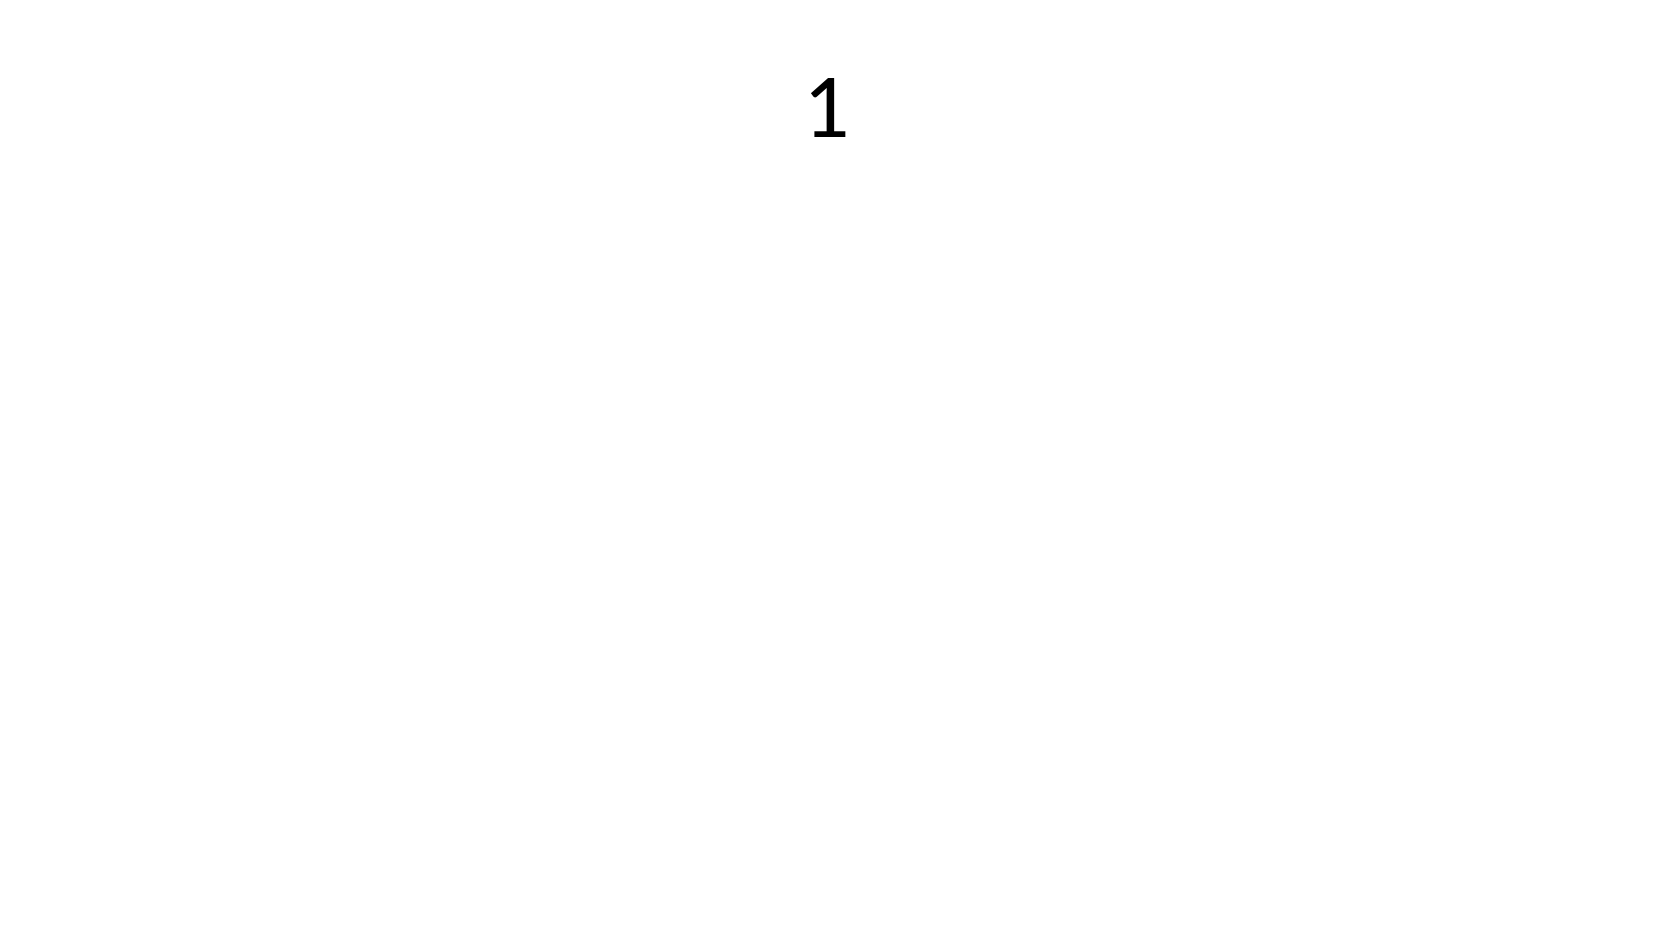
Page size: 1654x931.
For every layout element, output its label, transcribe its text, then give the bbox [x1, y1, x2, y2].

title 1 [82, 37, 1571, 193]
